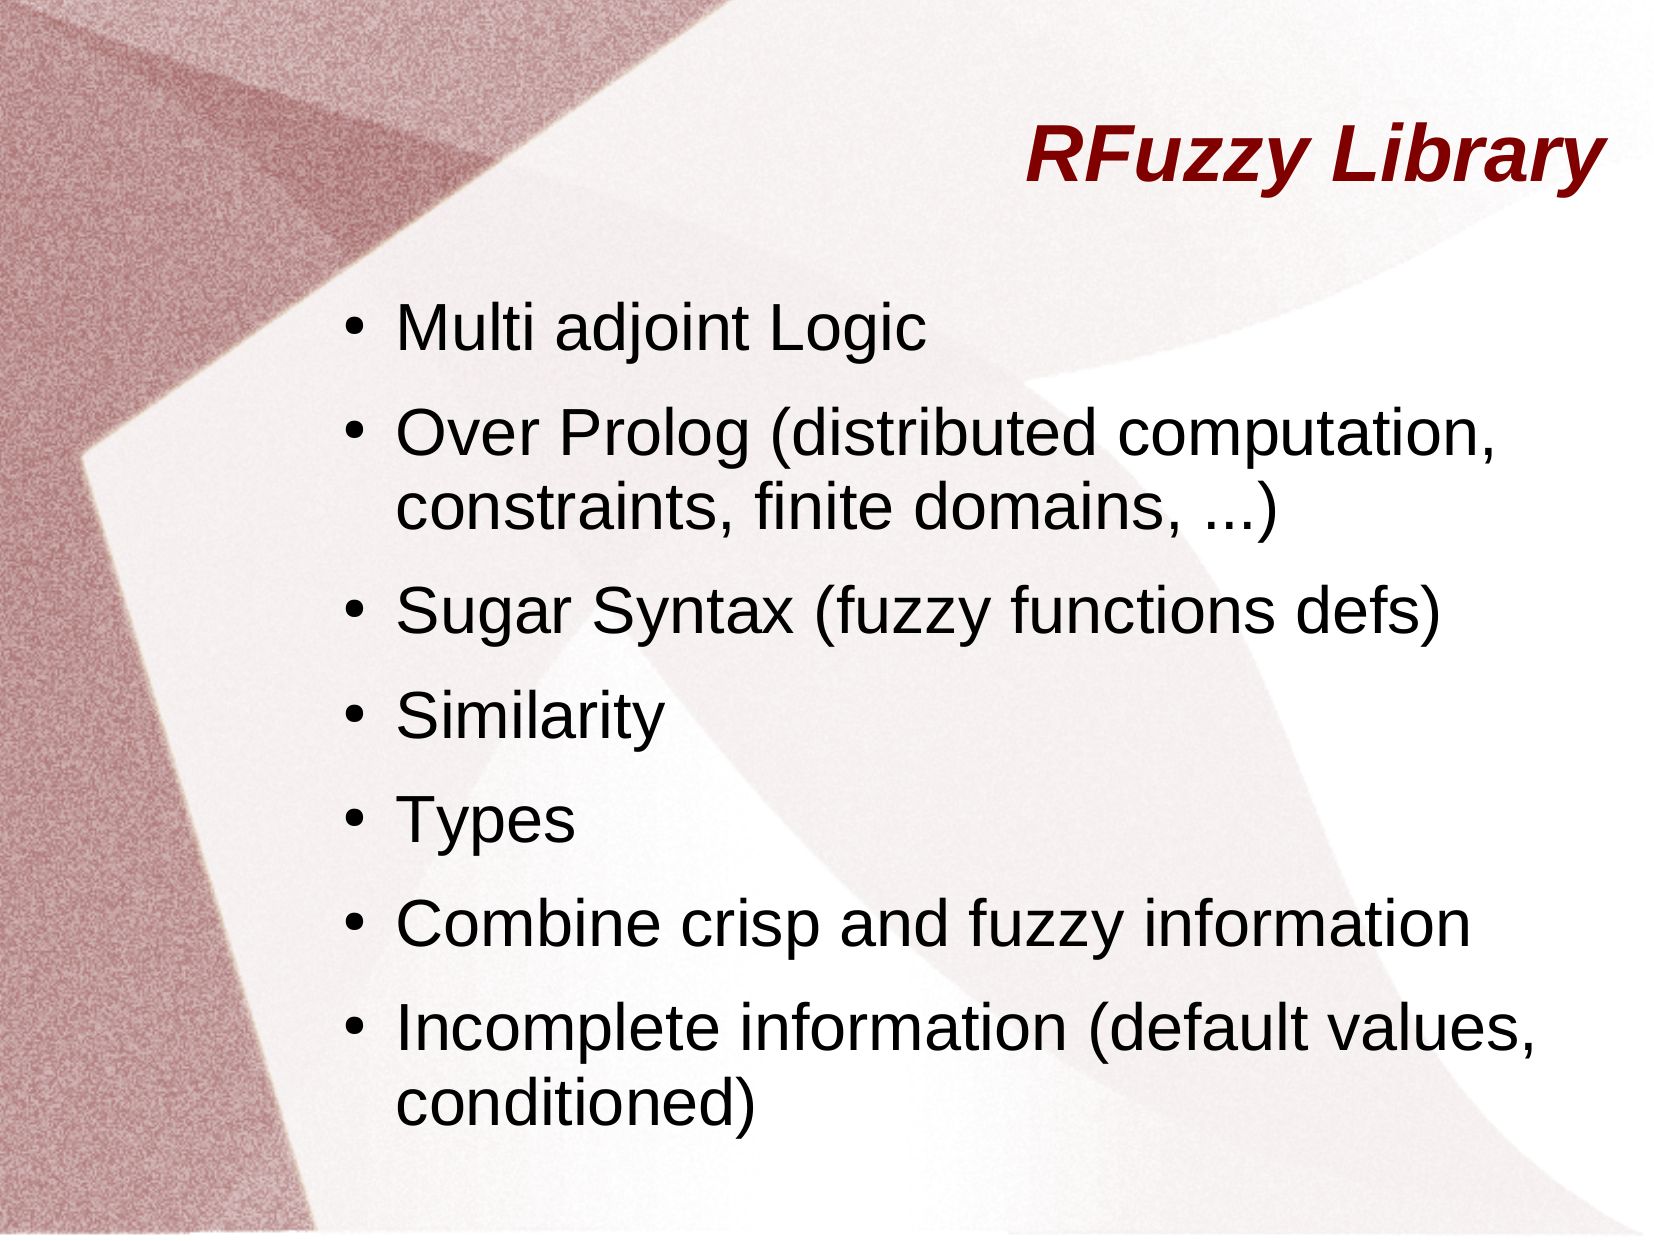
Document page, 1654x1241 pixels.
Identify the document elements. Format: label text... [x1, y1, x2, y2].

list Multi adjoint Logic Over Prolog (distributed computation, constraints, finite domains, ...) Sugar Syntax (fuzzy functions defs) Similarity Types Combine crisp and fuzzy information Incomplete information (default values, conditioned) [324, 290, 1601, 1140]
title RFuzzy Library [596, 49, 1607, 257]
picture [0, 0, 1654, 1241]
